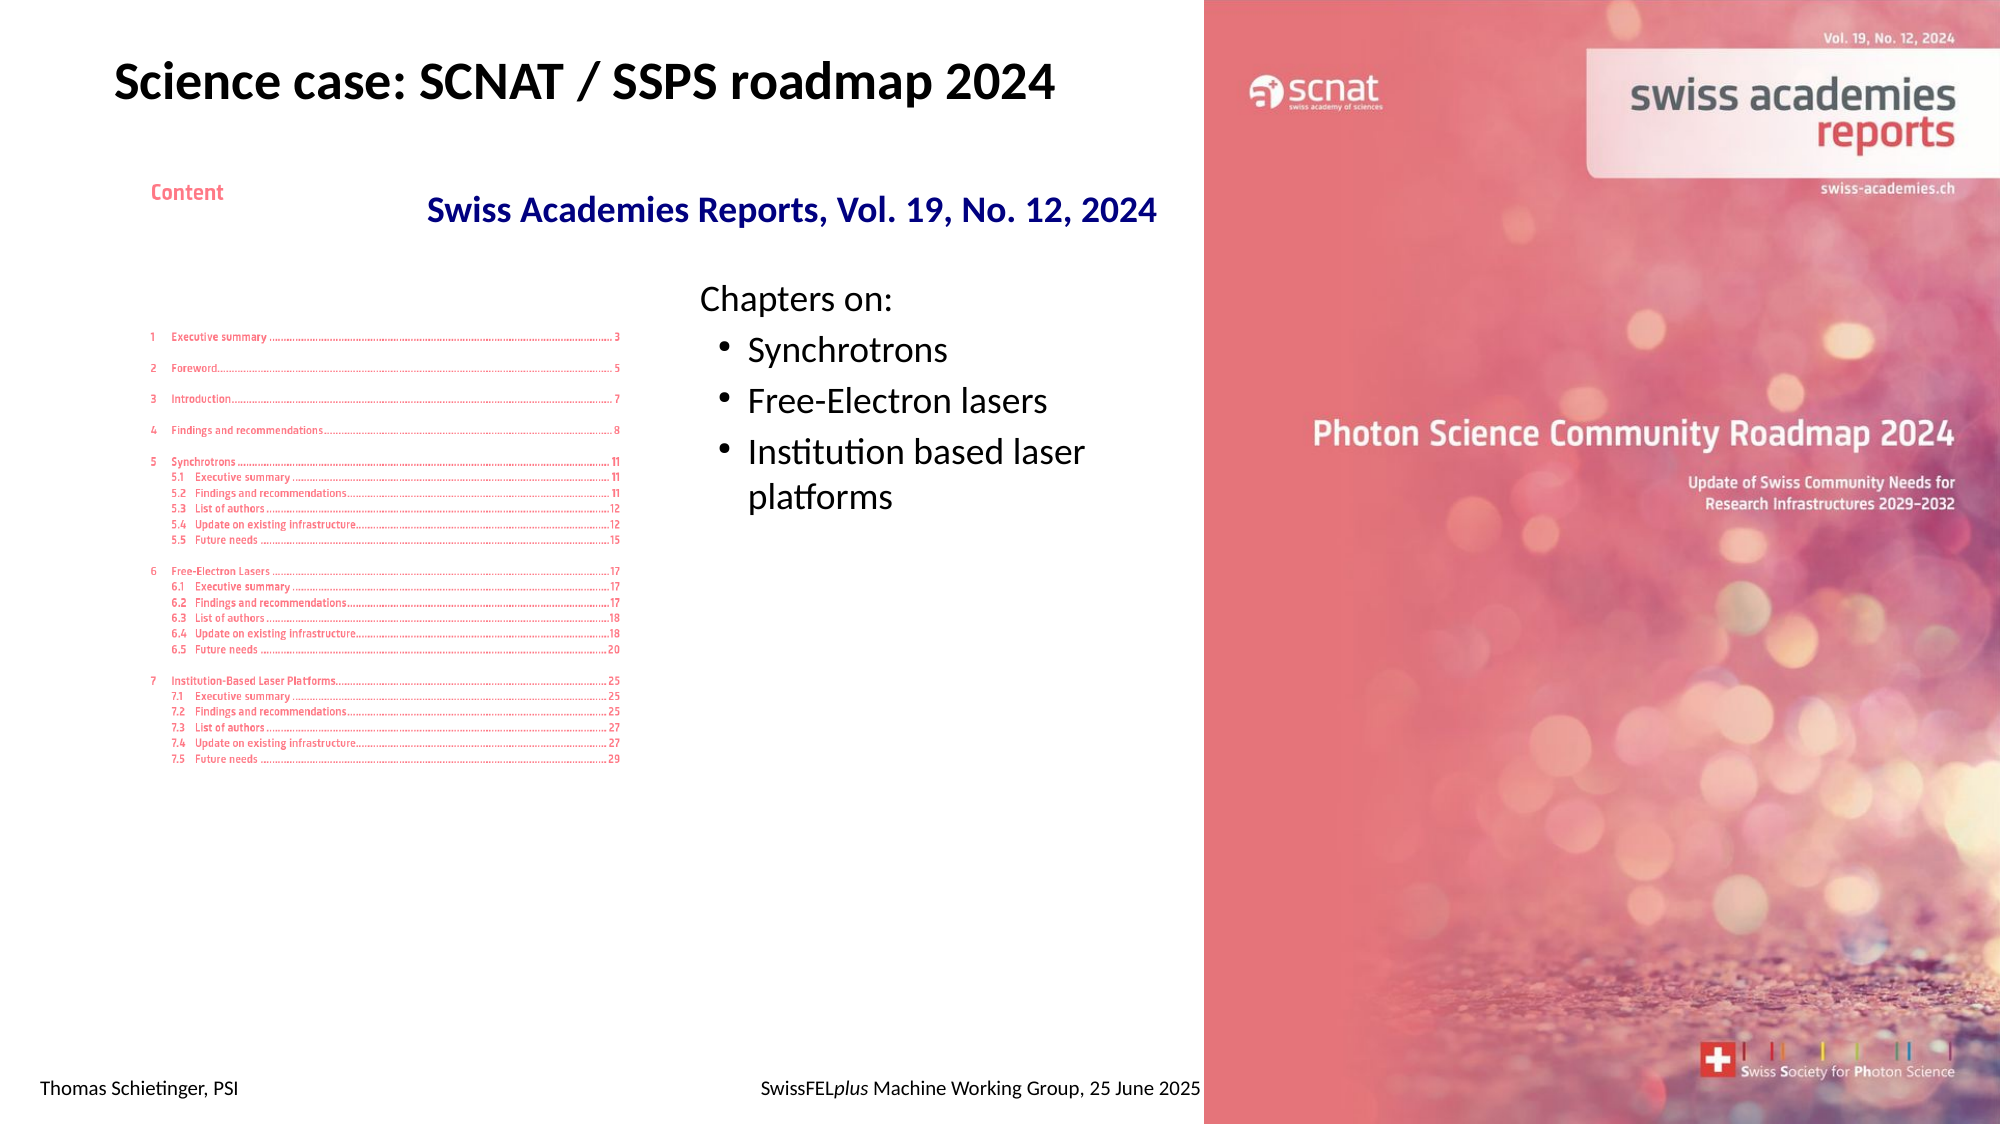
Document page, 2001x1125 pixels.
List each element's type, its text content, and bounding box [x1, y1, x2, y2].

text_box Chapters on: Synchrotrons Free-Electron lasers Institution based laser platforms [700, 273, 1113, 766]
title Science case: SCNAT / SSPS roadmap 2024 [114, 45, 1204, 118]
picture [1204, 0, 2000, 1124]
picture [132, 168, 643, 778]
text_box Swiss Academies Reports, Vol. 19, No. 12, 2024 [412, 186, 1172, 240]
